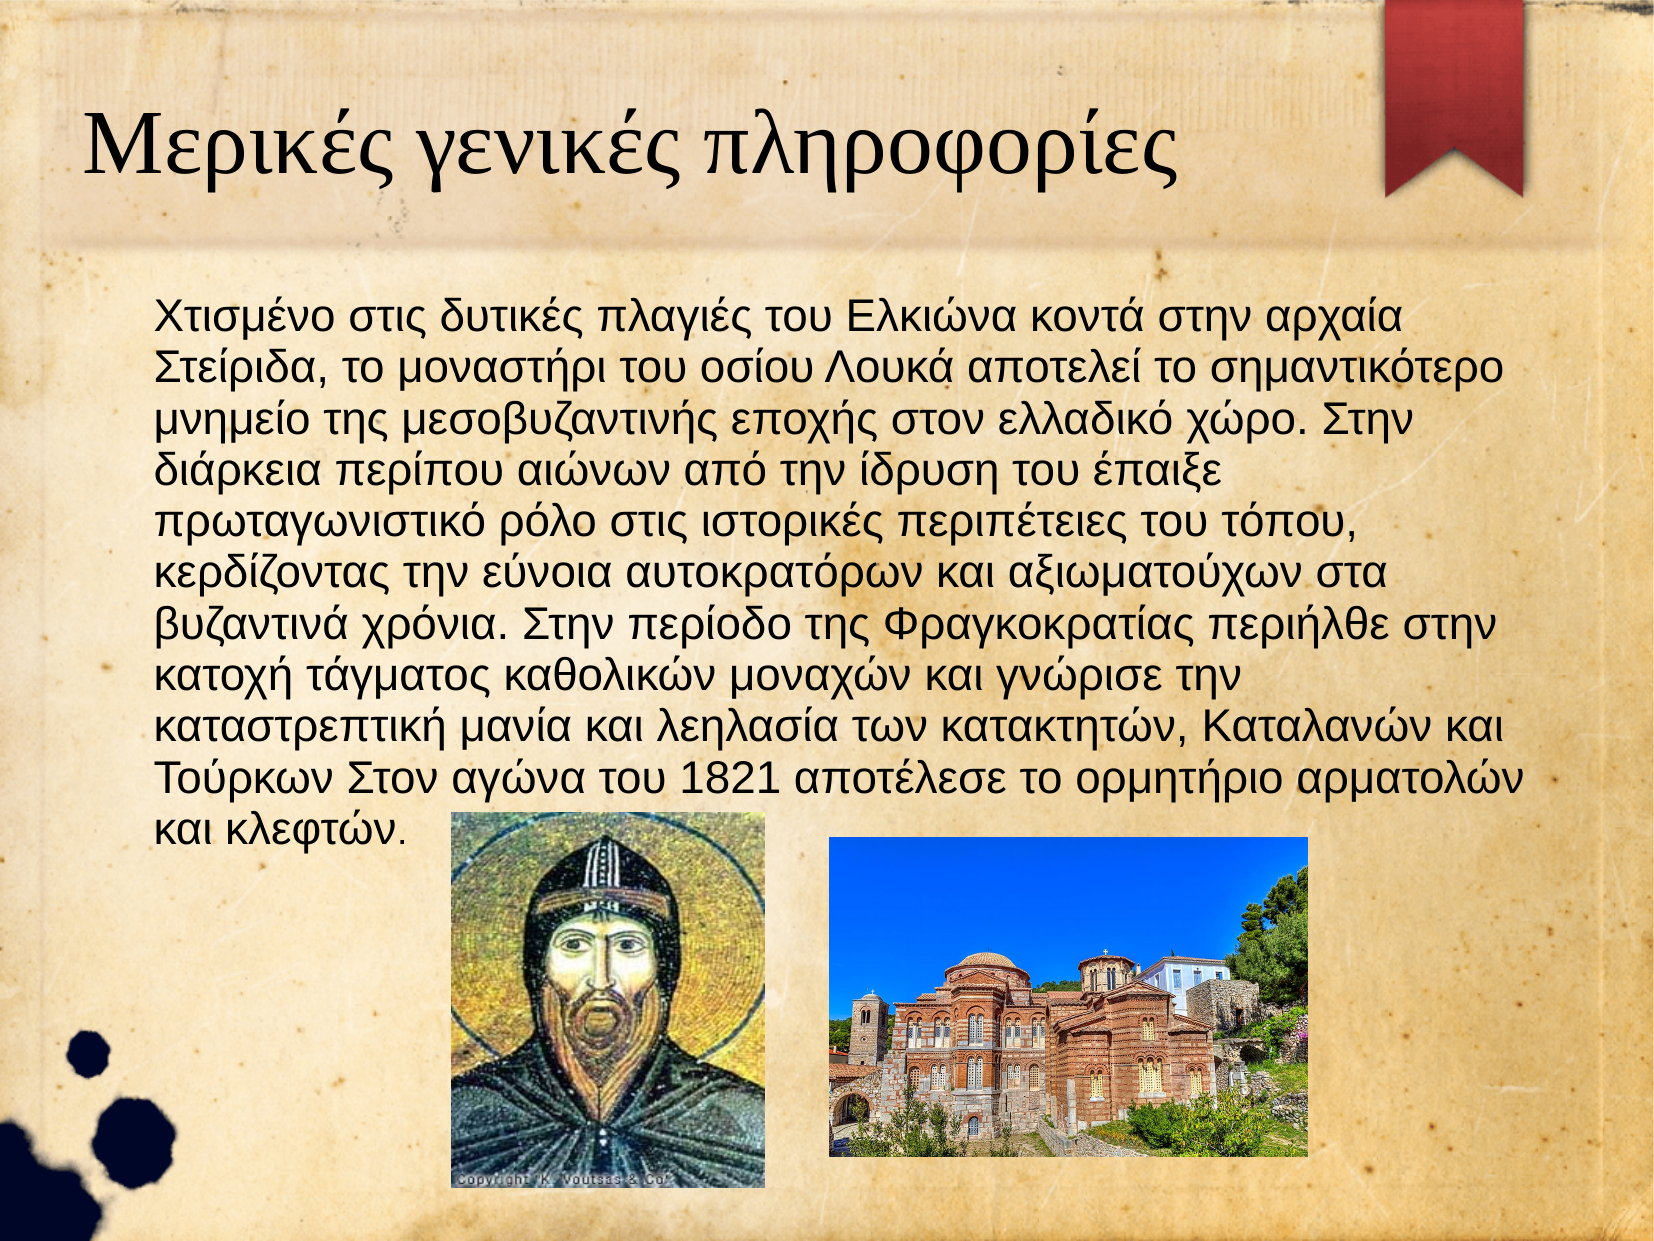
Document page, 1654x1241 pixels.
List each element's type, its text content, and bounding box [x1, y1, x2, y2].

title Μερικές γενικές πληροφορίες [82, 49, 1347, 237]
list Χτισμένο στις δυτικές πλαγιές του Ελκιώνα κοντά στην αρχαία Στείριδα, το μοναστήρι του οσίου Λουκά αποτελεί το σημαντικότερο μνημείο της μεσοβυζαντινής εποχής στον ελλαδικό χώρο. Στην διάρκεια περίπου αιώνων από την ίδρυση του έπαιξε πρωταγωνιστικό ρόλο στις ιστορικές περιπέτειες του τόπου, κερδίζοντας την εύνοια αυτοκρατόρων και αξιωματούχων στα βυζαντινά χρόνια. Στην περίοδο της Φραγκοκρατίας περιήλθε στην κατοχή τάγματος καθολικών μοναχών και γνώρισε την καταστρεπτική μανία και λεηλασία των κατακτητών, Καταλανών και Τούρκων Στον αγώνα του 1821 αποτέλεσε το ορμητήριο αρματολών και κλεφτών. [82, 290, 1538, 1010]
picture [0, 0, 1654, 1241]
